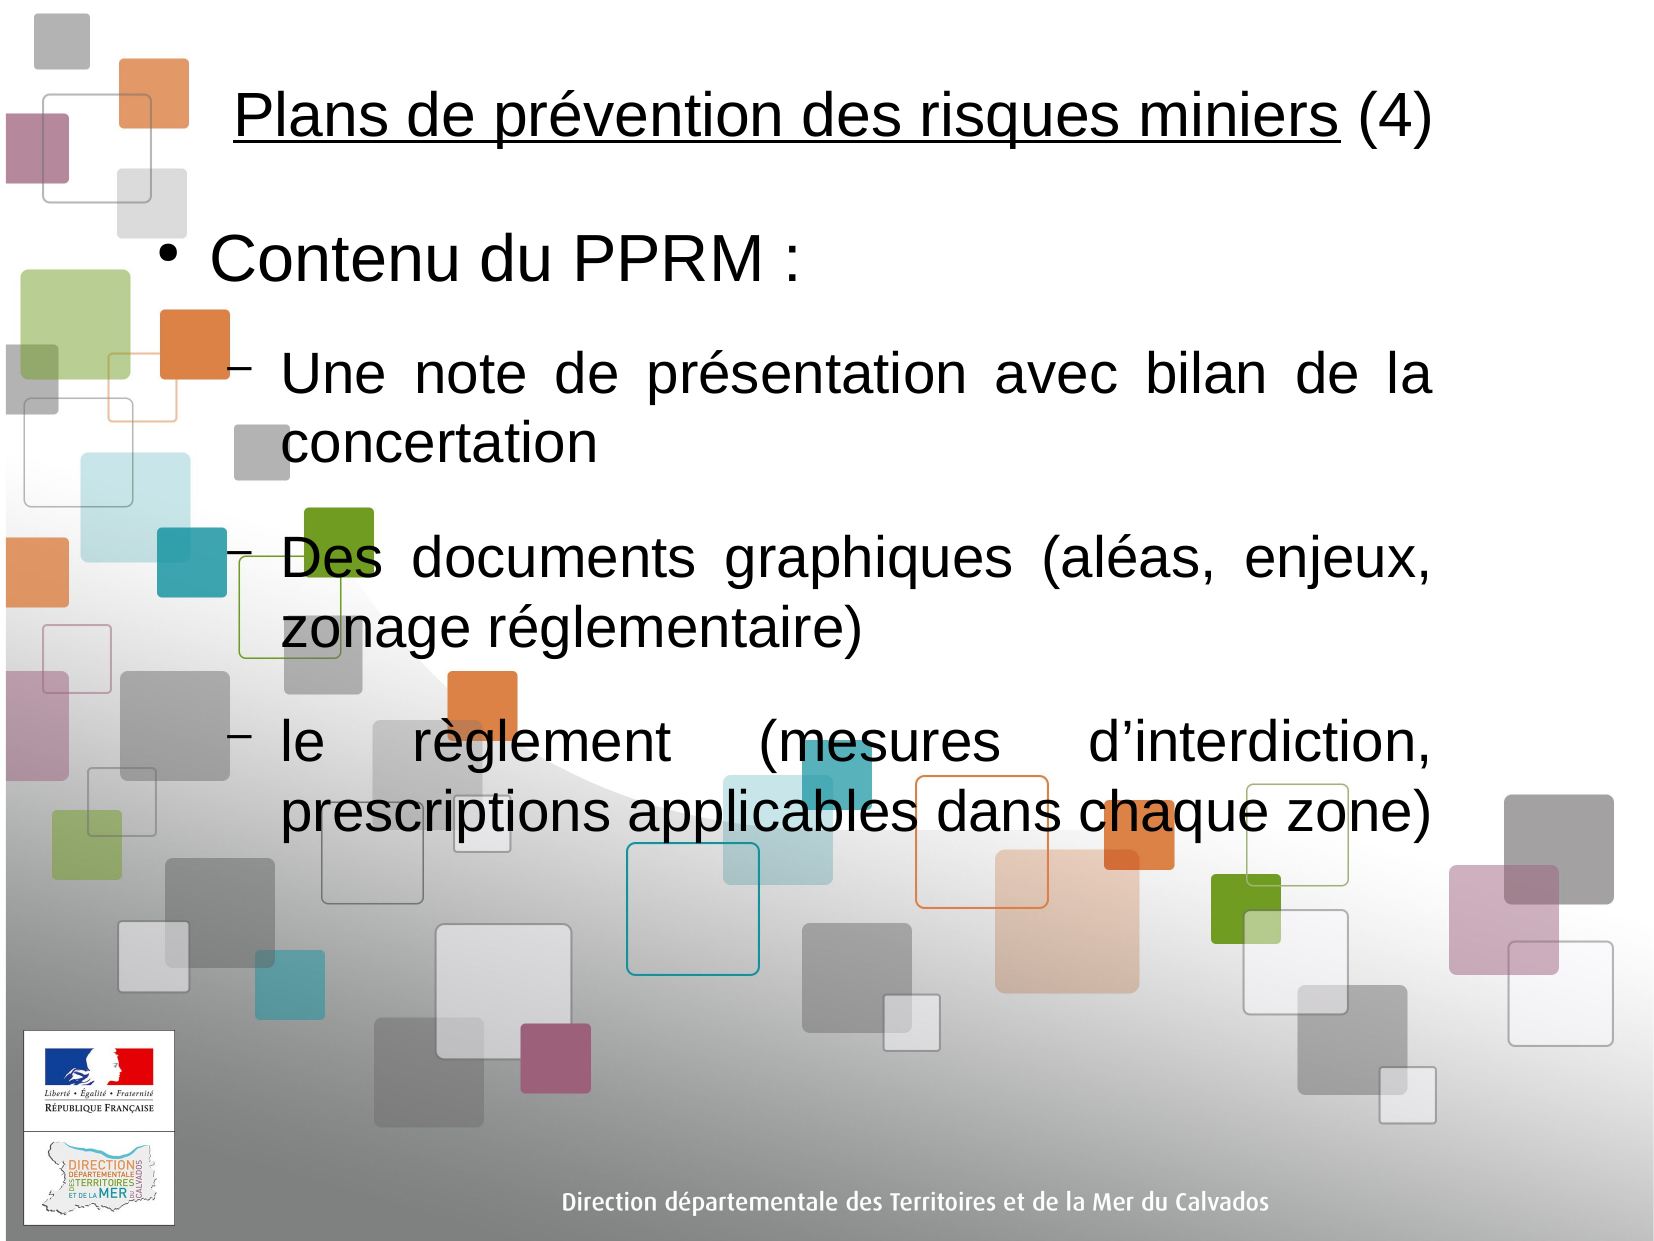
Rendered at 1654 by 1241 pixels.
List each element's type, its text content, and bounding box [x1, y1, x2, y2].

text_box Plans de prévention des risques miniers (4) [68, 66, 1599, 157]
list Contenu du PPRM : Une note de présentation avec bilan de la concertation Des documents graphiques (aléas, enjeux, zonage réglementaire) le règlement (mesures d’interdiction, prescriptions applicables dans chaque zone) [124, 206, 1530, 1103]
picture [5, 3, 1654, 1241]
